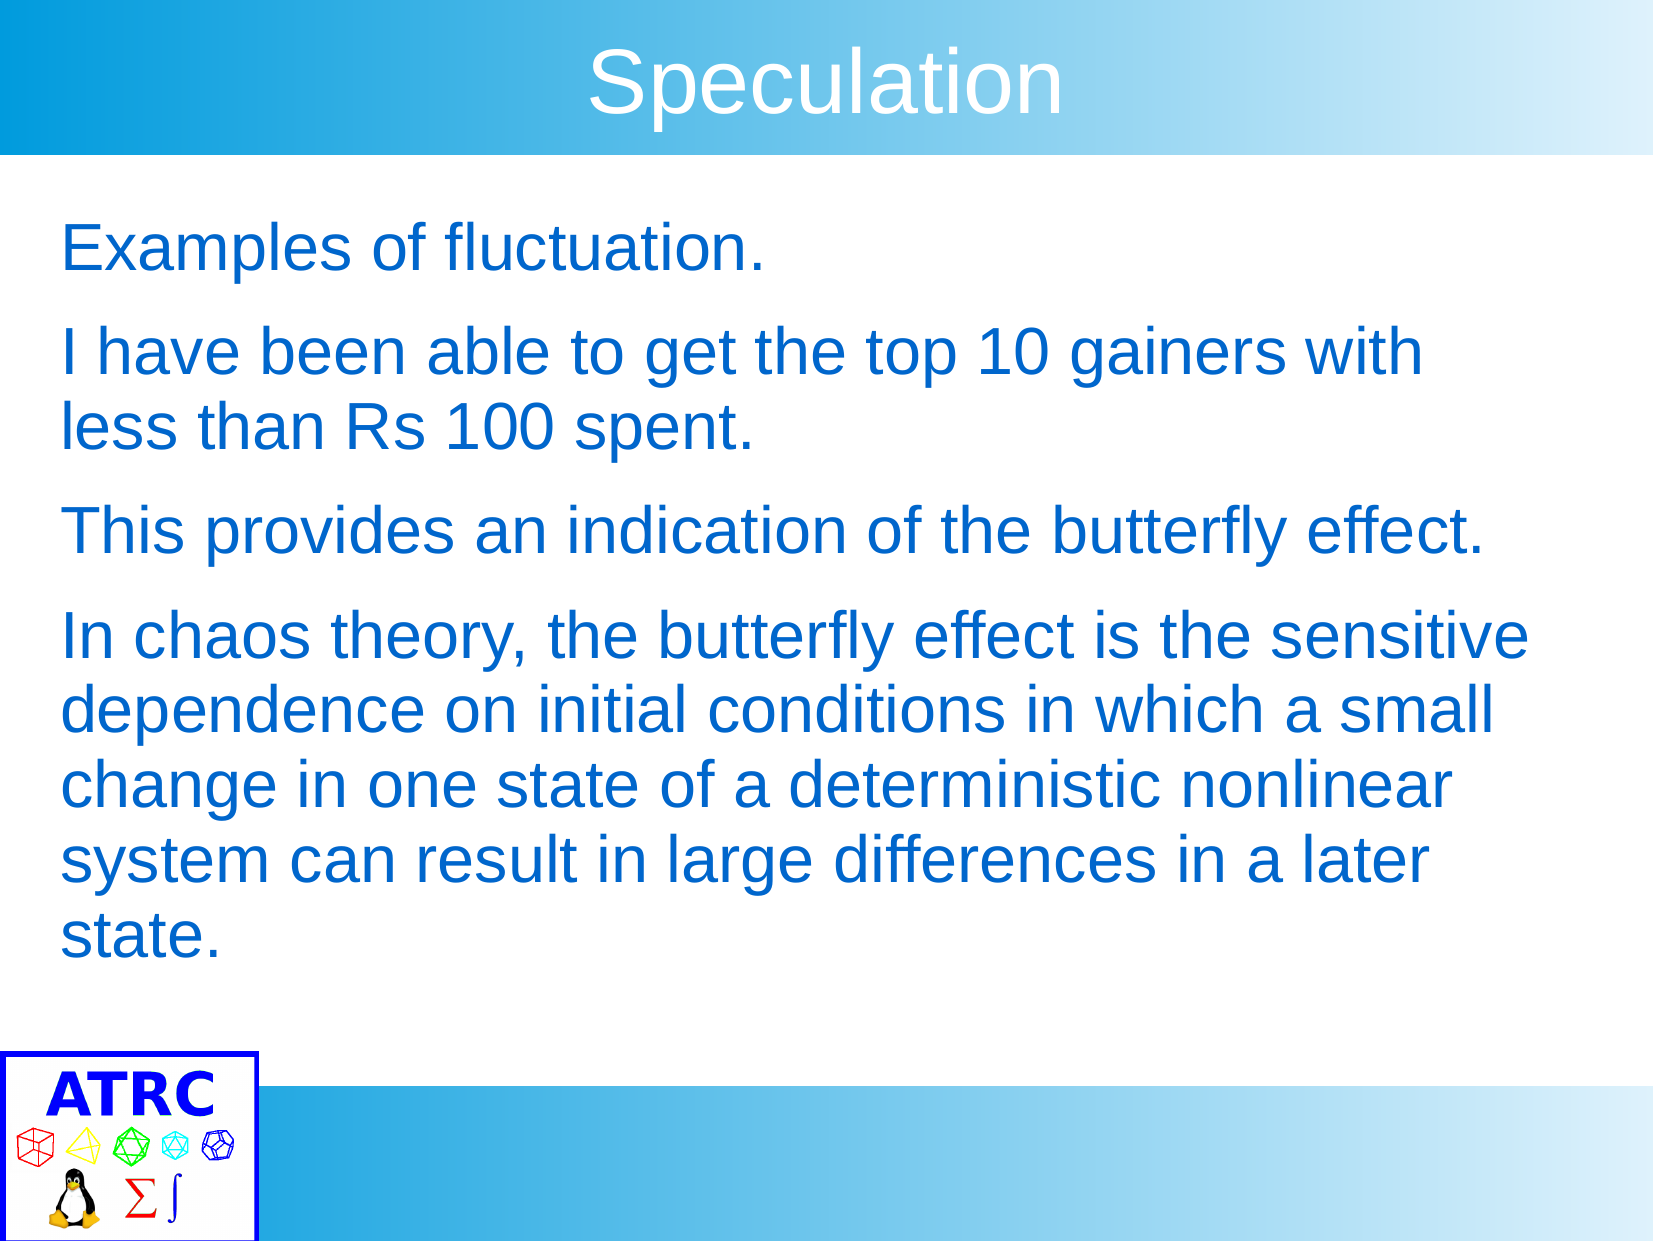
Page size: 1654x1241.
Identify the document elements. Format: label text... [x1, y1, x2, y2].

picture [0, 1051, 259, 1241]
title Speculation [82, 30, 1571, 135]
list Examples of fluctuation. I have been able to get the top 10 gainers with less than Rs 100 spent. This provides an indication of the butterfly effect. In chaos theory, the butterfly effect is the sensitive dependence on initial conditions in which a small change in one state of a deterministic nonlinear system can result in large differences in a later state. [60, 210, 1549, 930]
